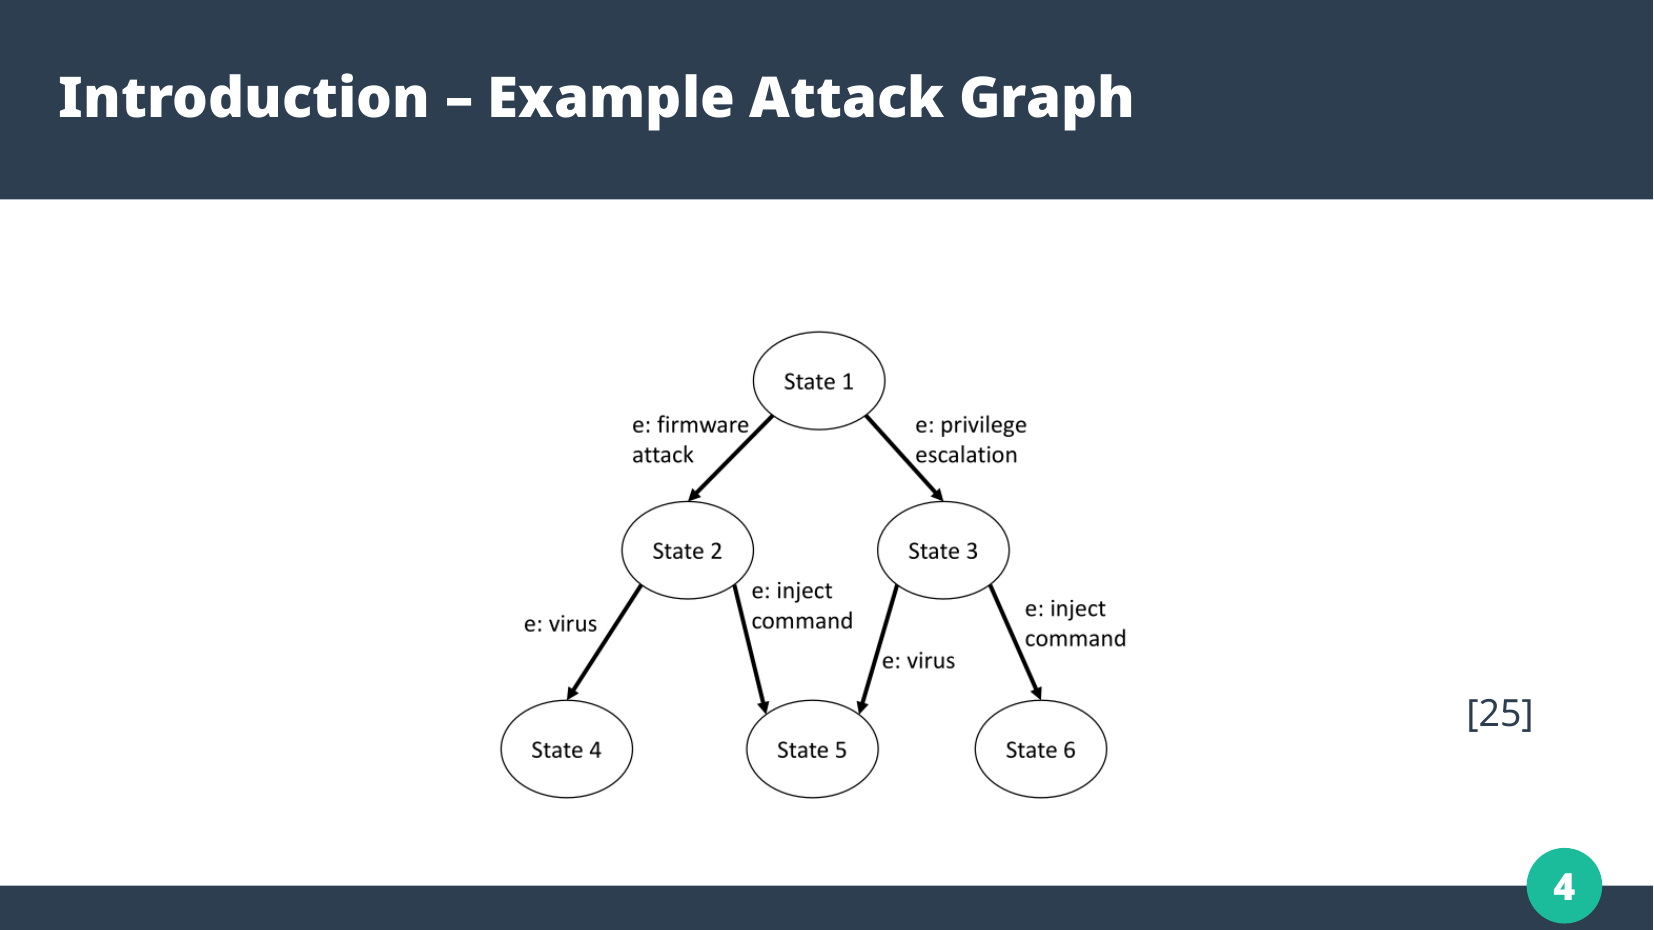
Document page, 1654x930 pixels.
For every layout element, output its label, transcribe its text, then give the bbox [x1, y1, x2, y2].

title Introduction – Example Attack Graph [58, 36, 1594, 155]
picture [487, 299, 1161, 799]
text_box [25] [1425, 679, 1576, 746]
